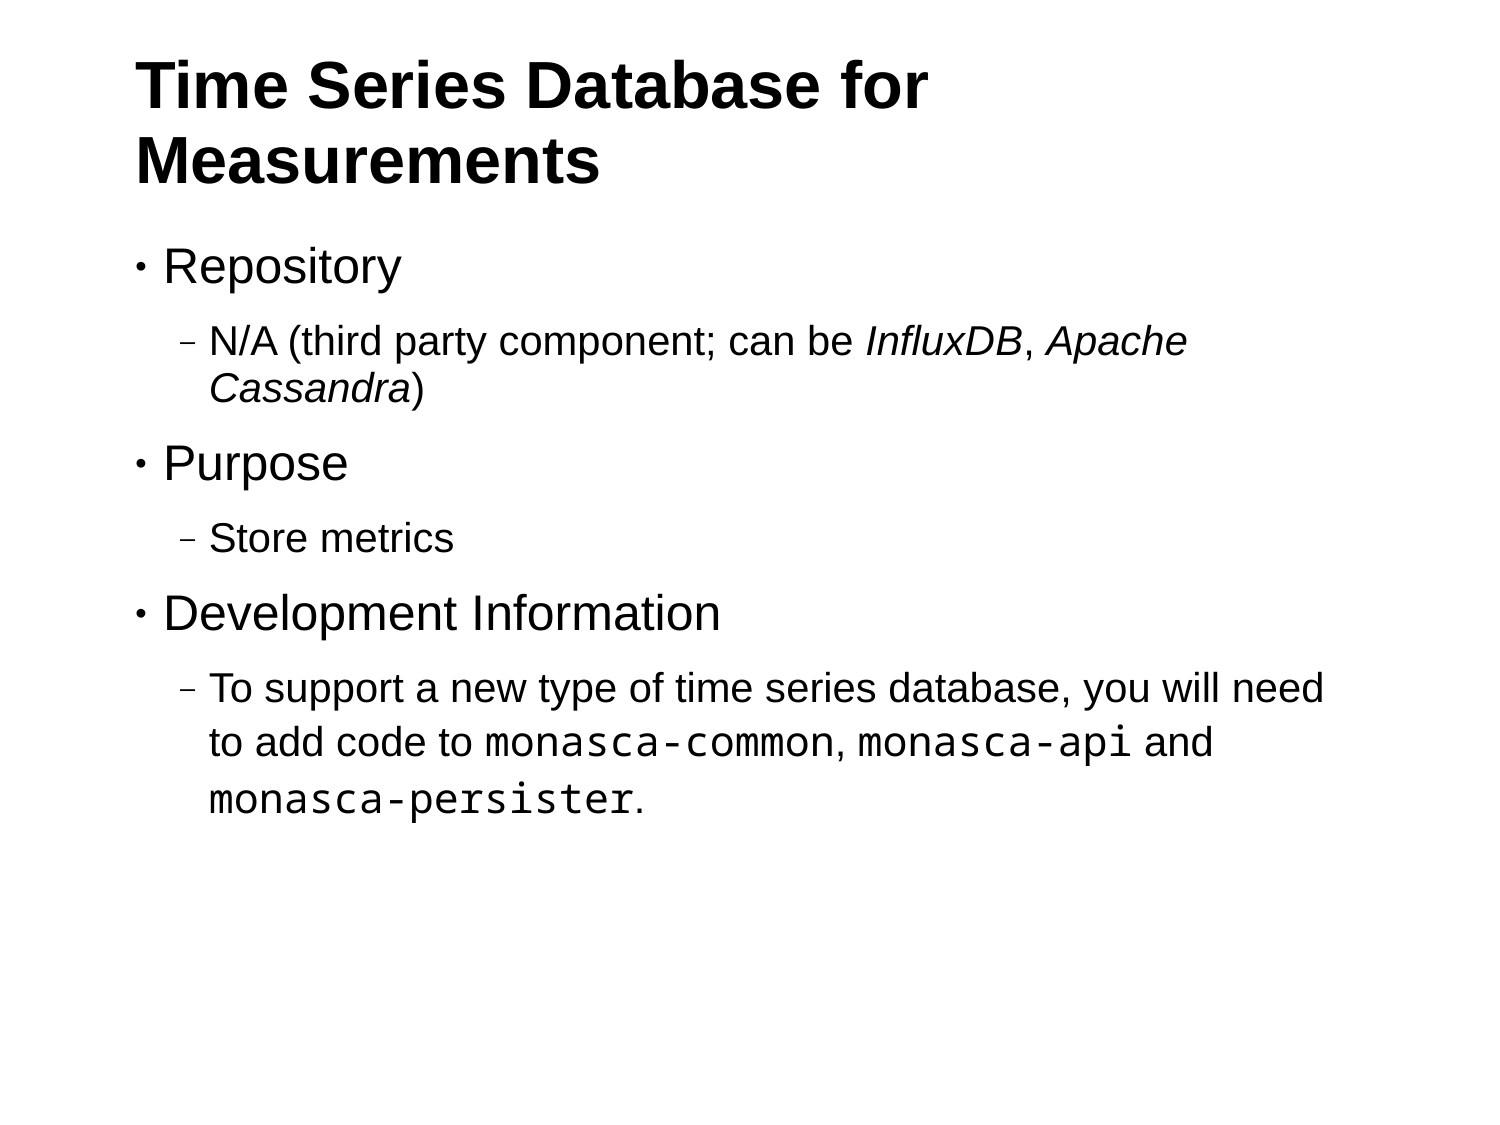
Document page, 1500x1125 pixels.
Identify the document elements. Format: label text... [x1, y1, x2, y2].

title Time Series Database for Measurements [135, 41, 1372, 204]
list Repository N/A (third party component; can be InfluxDB, Apache Cassandra) Purpose Store metrics Development Information To support a new type of time series database, you will need to add code to monasca-common, monasca-api and monasca-persister. [135, 238, 1372, 892]
